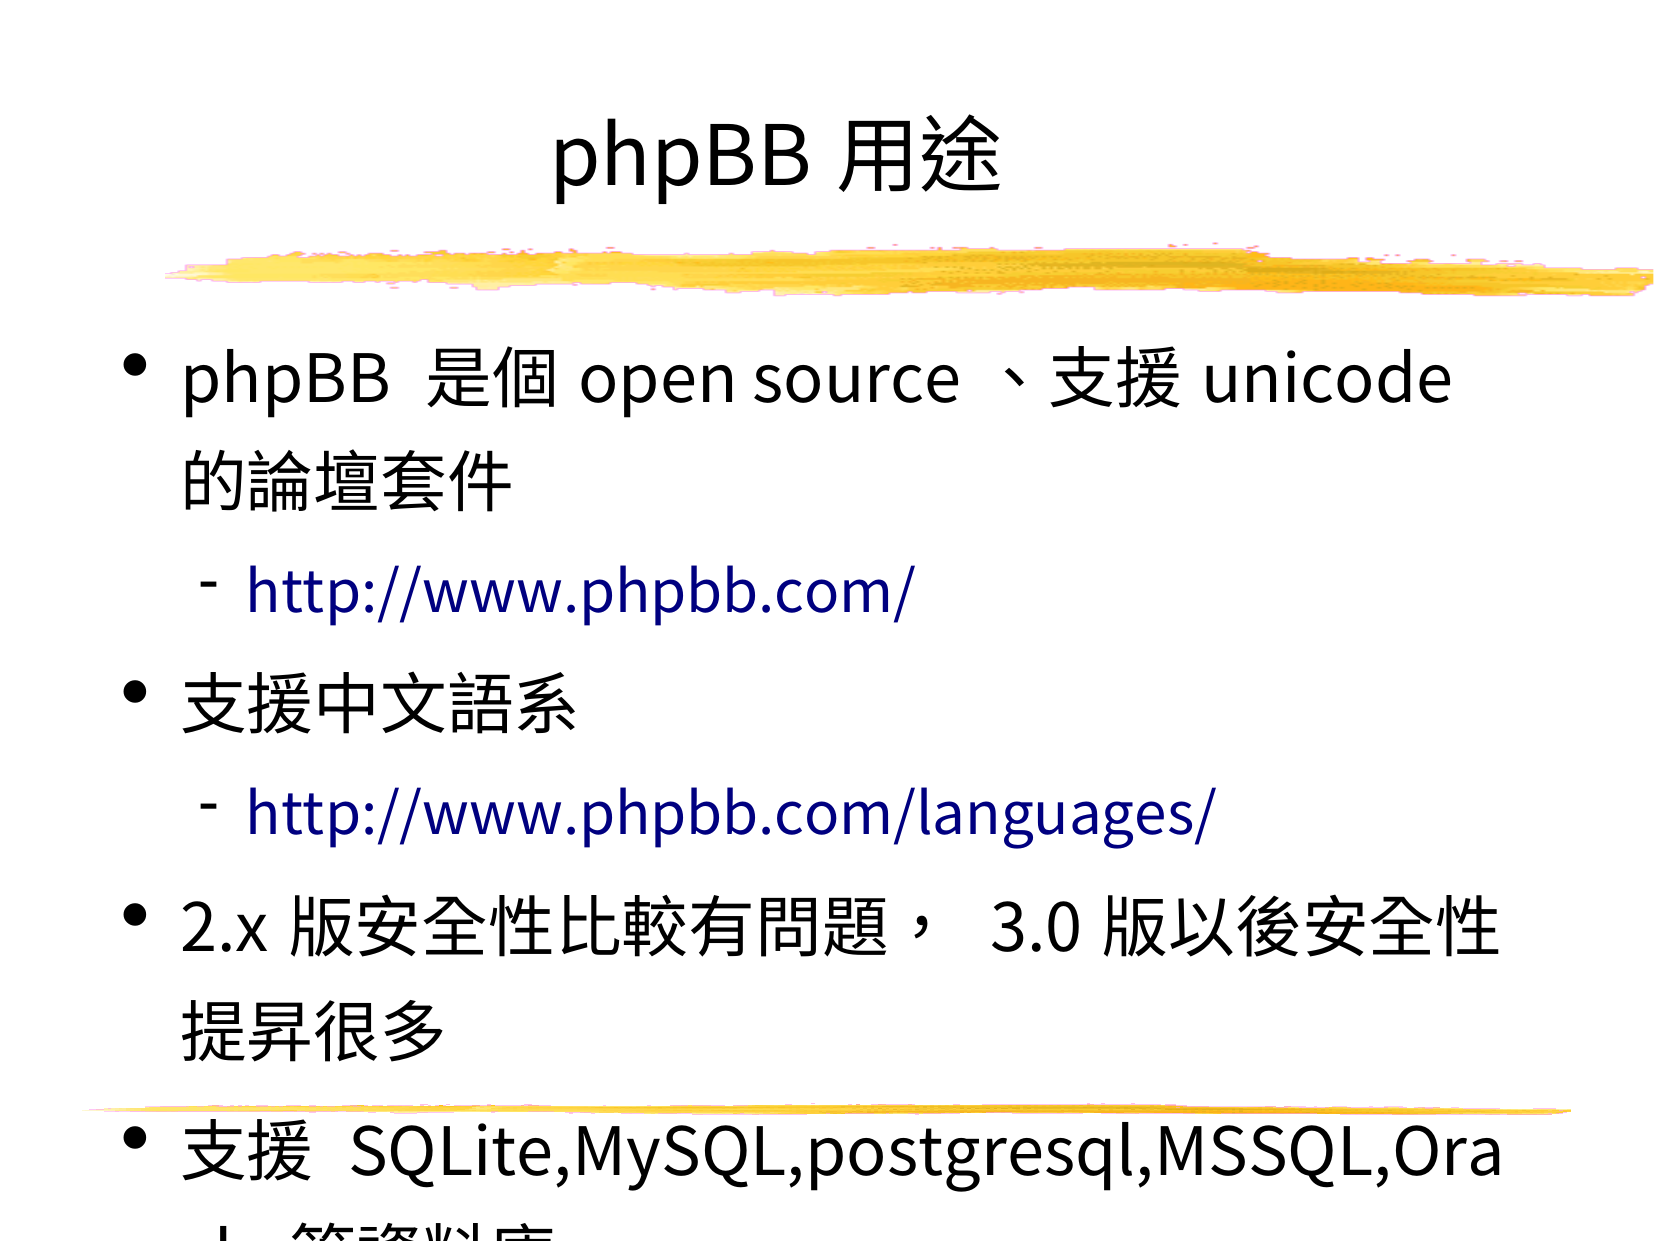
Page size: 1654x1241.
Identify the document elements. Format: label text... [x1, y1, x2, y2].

picture [82, 1102, 124, 1117]
list phpBB 是個open source、支援unicode的論壇套件 http://www.phpbb.com/ 支援中文語系 http://www.phpbb.com/languages/ 2.x版安全性比較有問題， 3.0版以後安全性提昇很多 支援 SQLite,MySQL,postgresql,MSSQL,Oracle等資料庫 [124, 316, 1530, 1135]
title phpBB用途 [73, 39, 1479, 249]
picture [1530, 1102, 1571, 1117]
picture [165, 237, 1654, 308]
